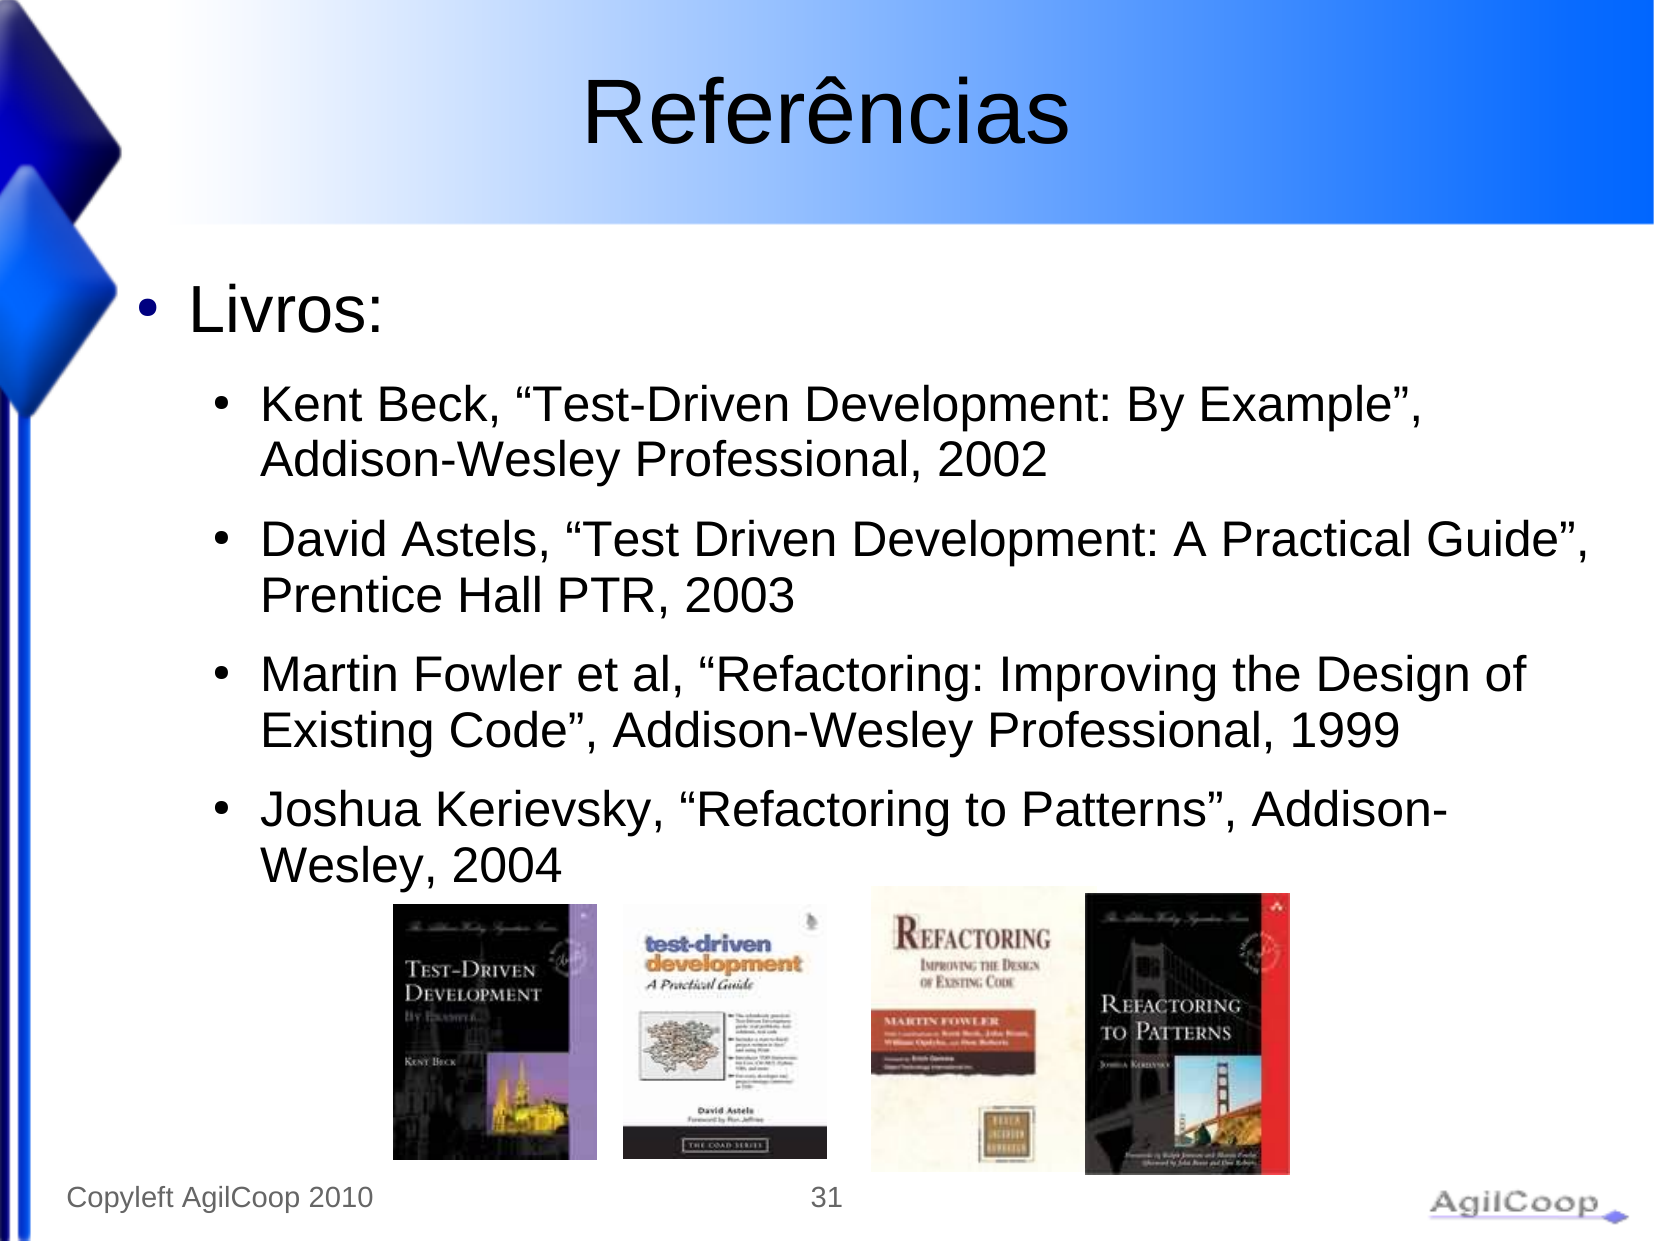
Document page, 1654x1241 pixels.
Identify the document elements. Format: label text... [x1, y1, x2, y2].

list Livros: Kent Beck, “Test-Driven Development: By Example”, Addison-Wesley Professional, 2002 David Astels, “Test Driven Development: A Practical Guide”, Prentice Hall PTR, 2003 Martin Fowler et al, “Refactoring: Improving the Design of Existing Code”, Addison-Wesley Professional, 1999 Joshua Kerievsky, “Refactoring to Patterns”, Addison-Wesley, 2004 [118, 271, 1607, 1108]
picture [0, 0, 1654, 1241]
title Referências [82, 8, 1571, 216]
